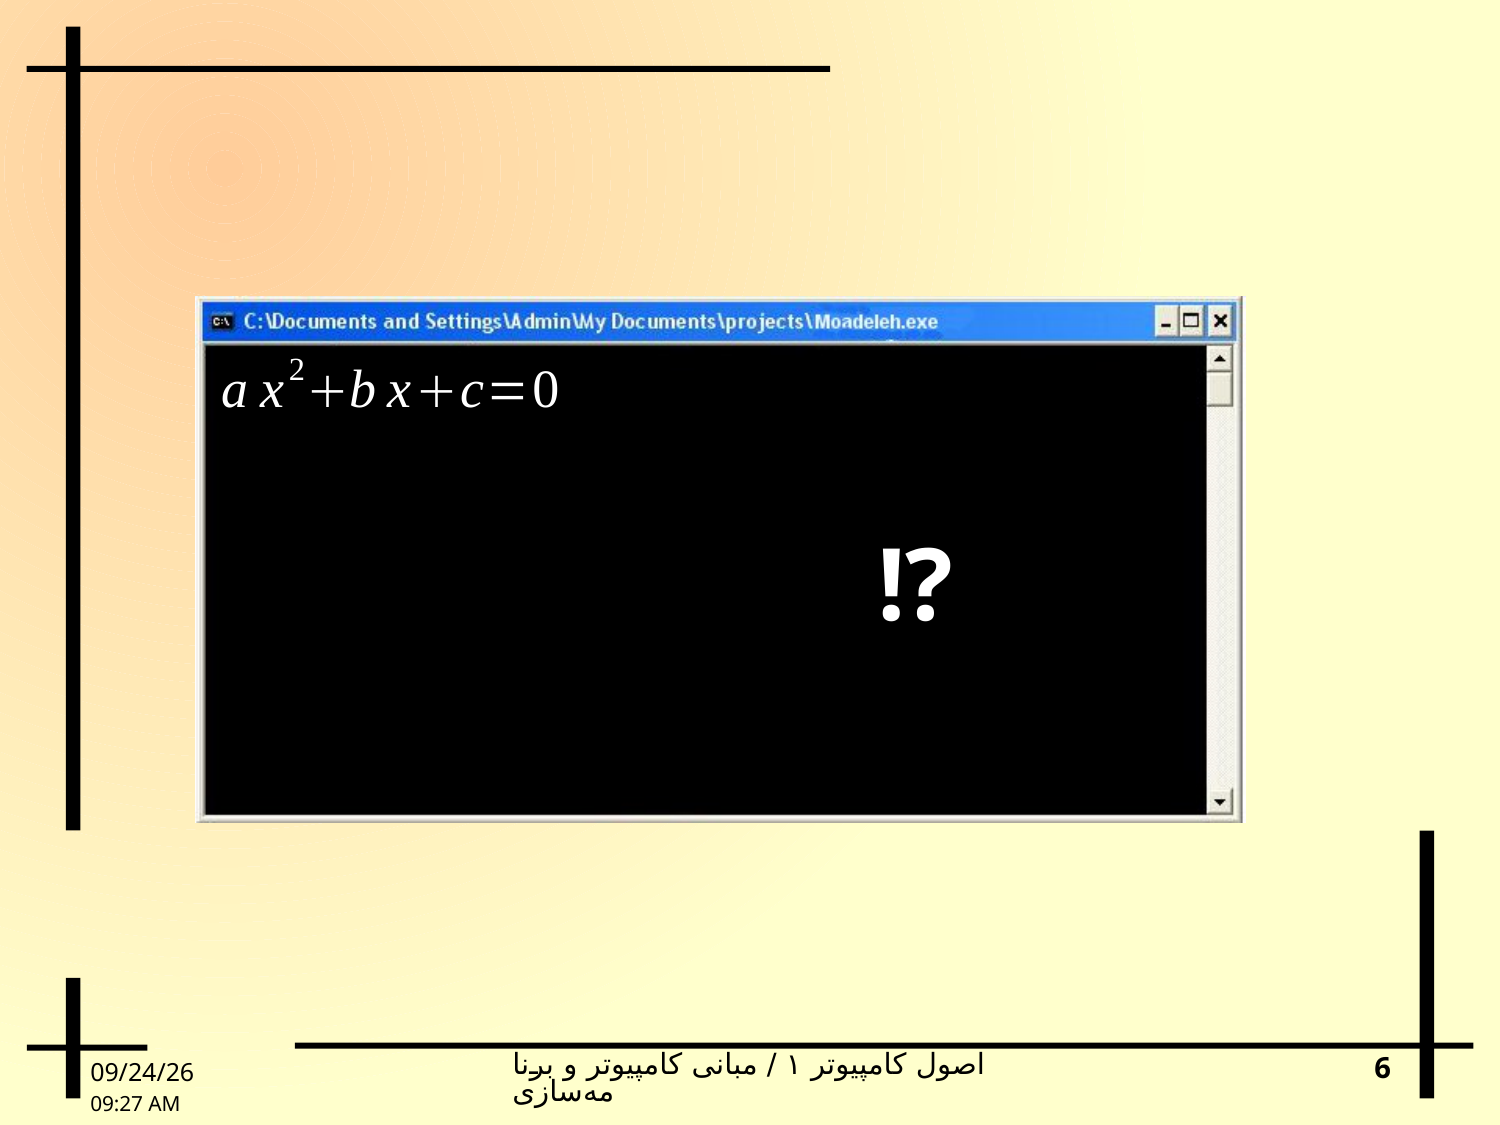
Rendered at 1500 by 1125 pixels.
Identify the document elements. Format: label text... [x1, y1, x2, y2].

text_box !? [862, 506, 976, 638]
chart [214, 351, 565, 419]
picture [195, 296, 1246, 823]
